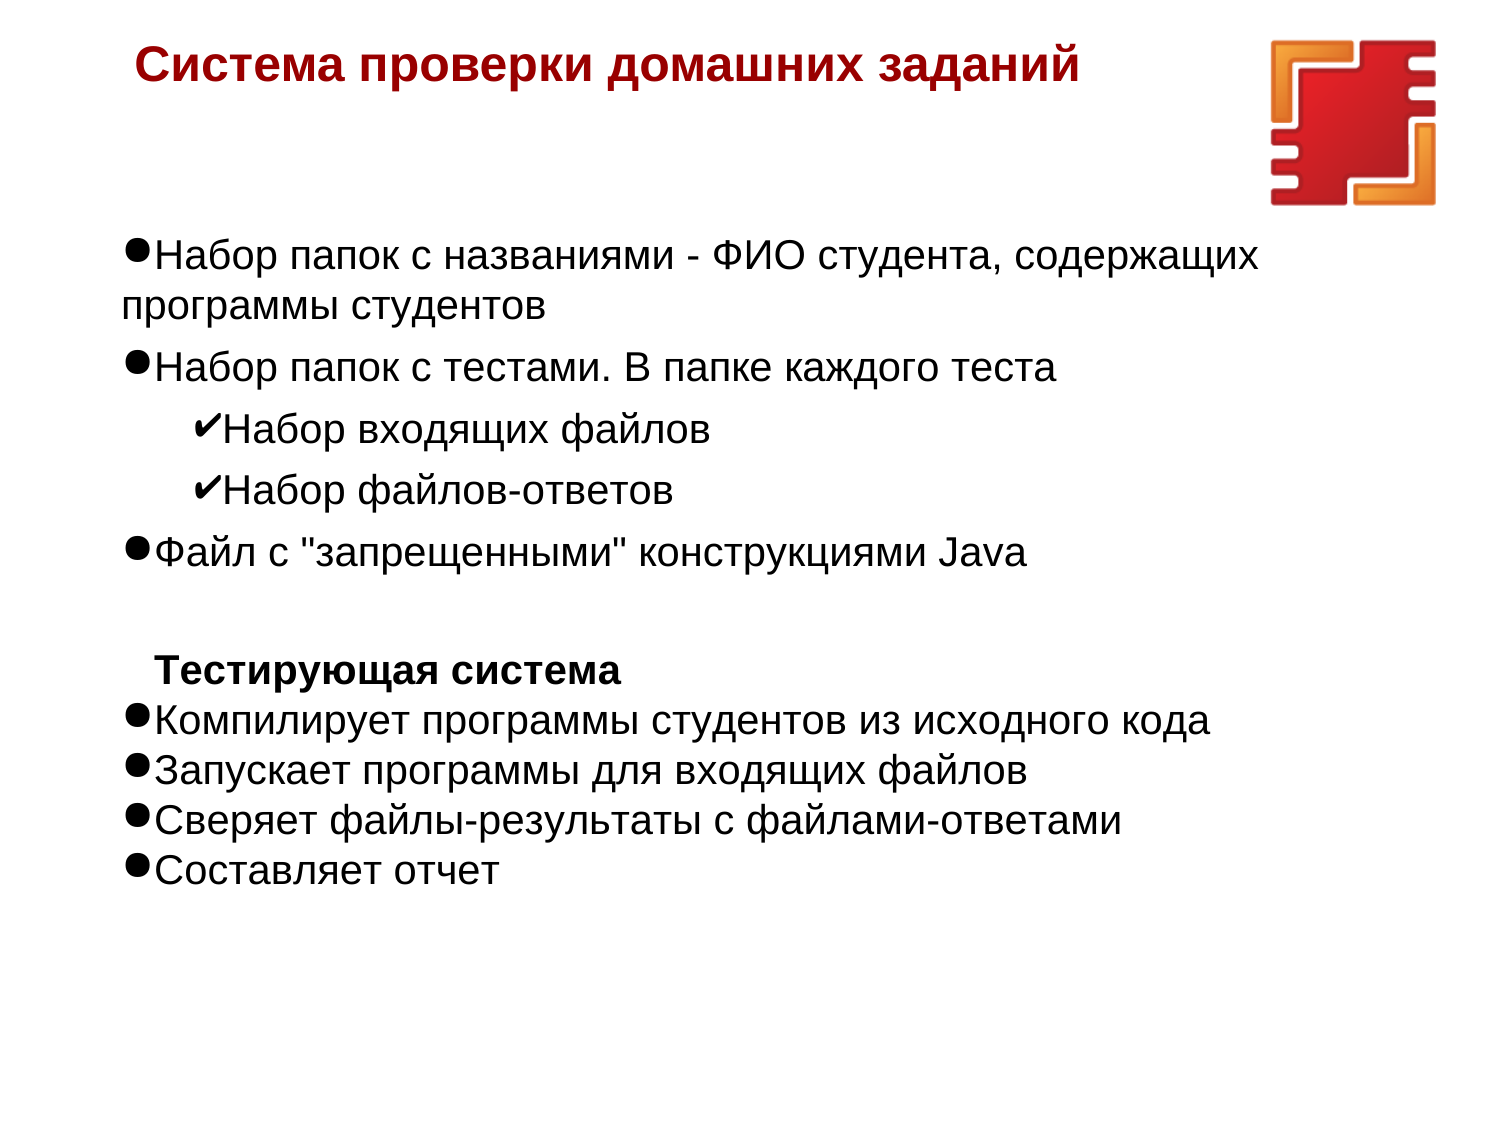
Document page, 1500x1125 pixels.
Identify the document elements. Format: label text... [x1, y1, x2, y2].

text_box Набор папок с названиями - ФИО студента, содержащих программы студентов Набор папок с тестами. В папке каждого теста Набор входящих файлов Набор файлов-ответов Файл с "запрещенными" конструкциями Java Тестирующая система Компилирует программы студентов из исходного кода Запускает программы для входящих файлов Сверяет файлы-результаты с файлами-ответами Составляет отчет [106, 220, 1406, 1040]
text_box Система проверки домашних заданий [119, 23, 1266, 220]
picture [1266, 35, 1441, 211]
